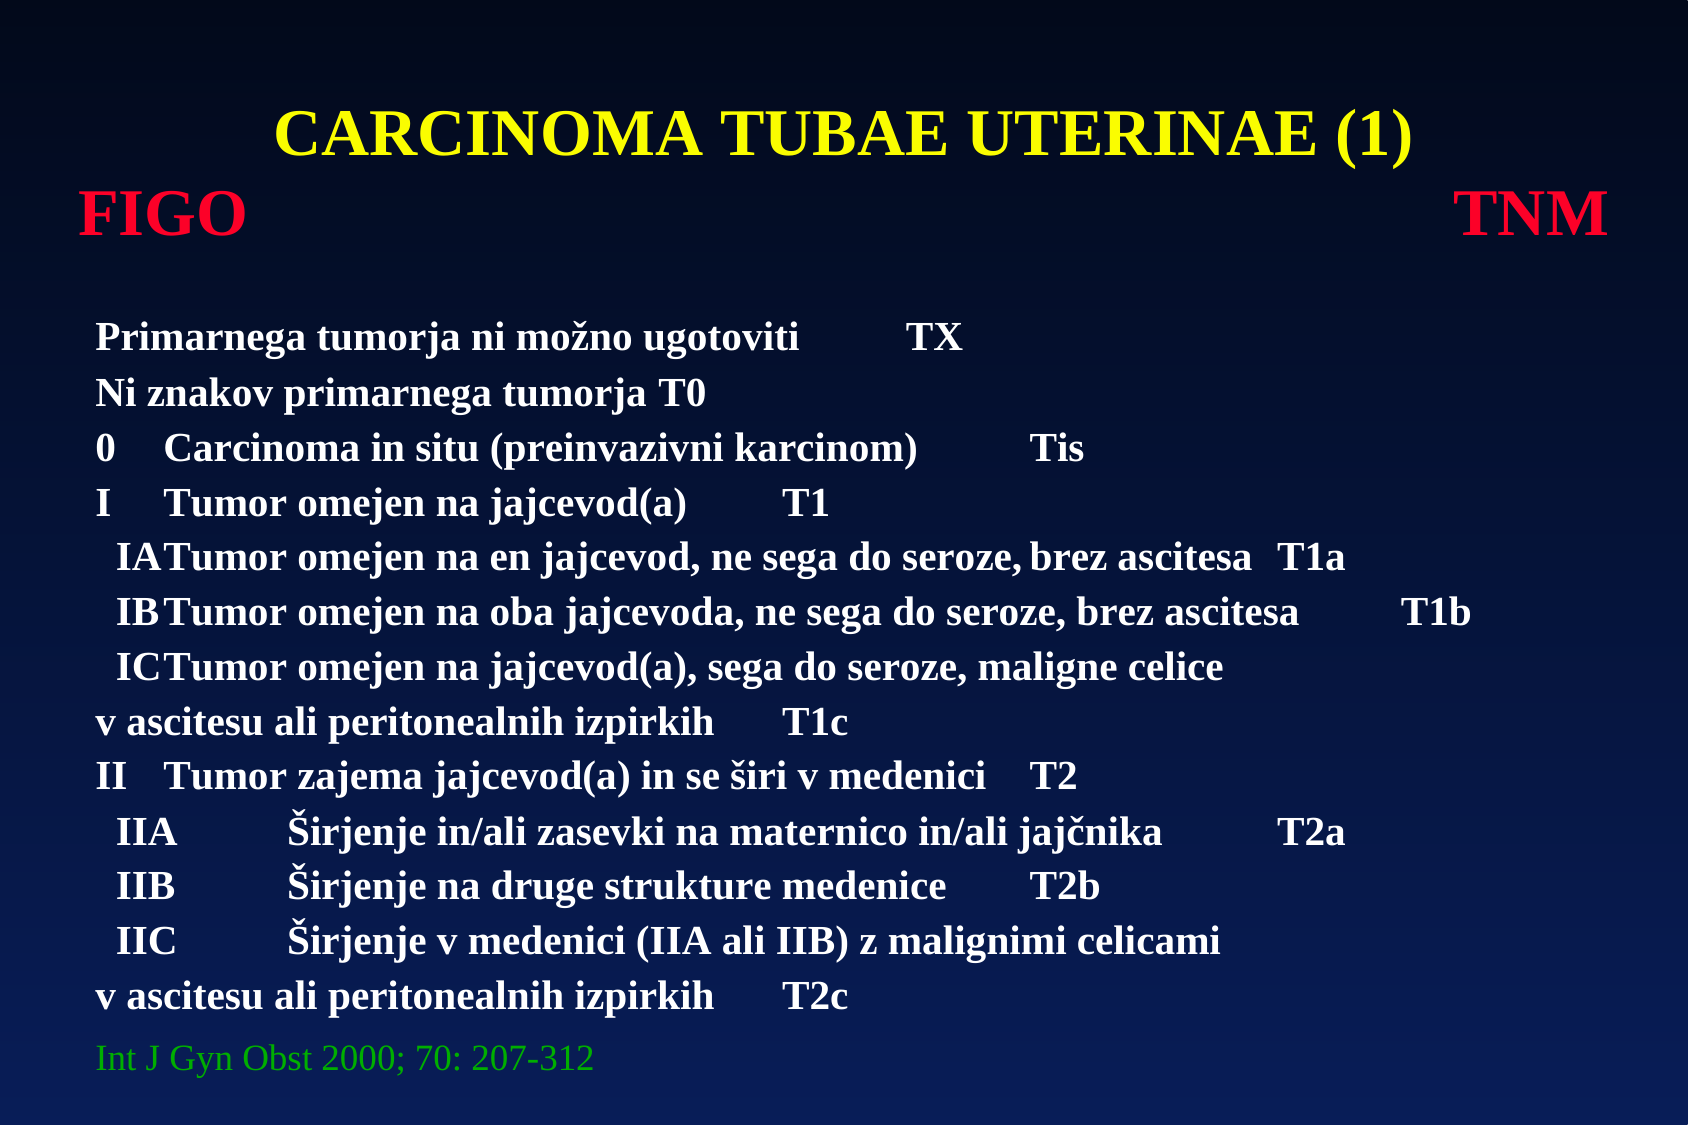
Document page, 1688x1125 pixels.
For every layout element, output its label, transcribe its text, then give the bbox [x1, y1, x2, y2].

list Primarnega tumorja ni možno ugotoviti TX Ni znakov primarnega tumorja T0 0 Carcinoma in situ (preinvazivni karcinom) Tis I Tumor omejen na jajcevod(a) T1 IA Tumor omejen na en jajcevod, ne sega do seroze, brez ascitesa T1a IB Tumor omejen na oba jajcevoda, ne sega do seroze, brez ascitesa T1b IC Tumor omejen na jajcevod(a), sega do seroze, maligne celice v ascitesu ali peritonealnih izpirkih T1c II Tumor zajema jajcevod(a) in se širi v medenici T2 IIA Širjenje in/ali zasevki na maternico in/ali jajčnika T2a IIB Širjenje na druge strukture medenice T2b IIC Širjenje v medenici (IIA ali IIB) z malignimi celicami v ascitesu ali peritonealnih izpirkih T2c Int J Gyn Obst 2000; 70: 207-312 [24, 299, 1688, 1100]
title CARCINOMA TUBAE UTERINAE (1) FIGO TNM [0, 49, 1688, 288]
